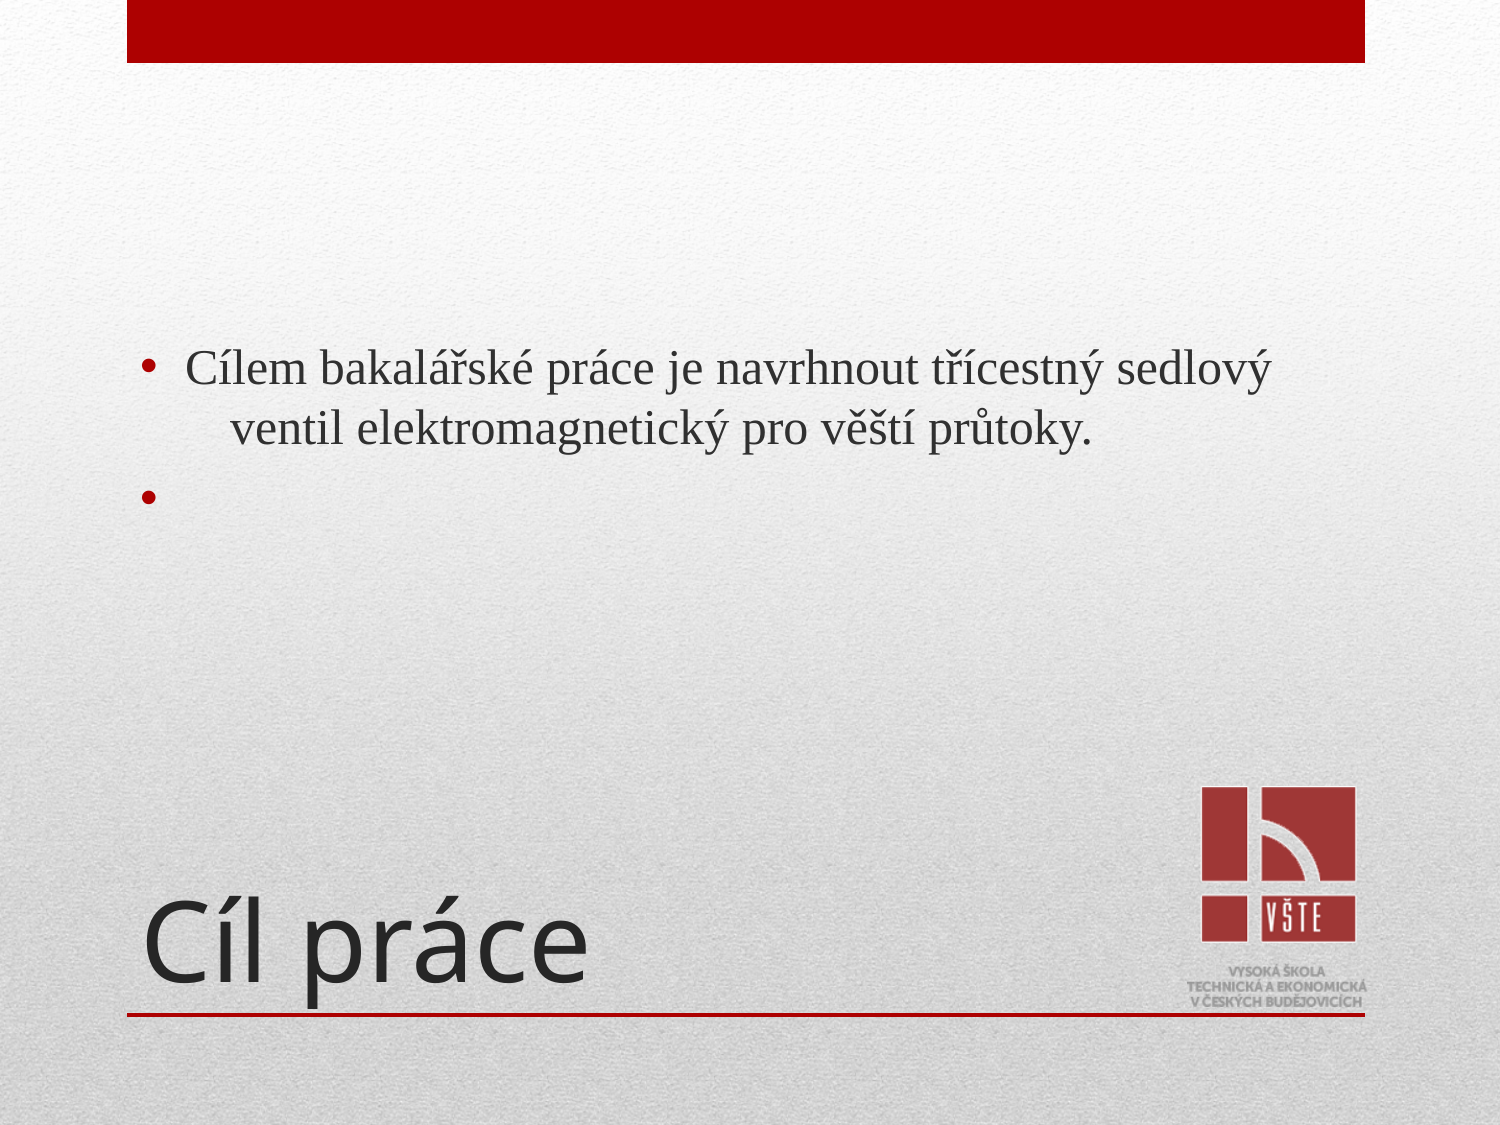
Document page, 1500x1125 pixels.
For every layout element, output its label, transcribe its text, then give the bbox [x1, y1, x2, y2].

picture [1187, 786, 1368, 1007]
list Cílem bakalářské práce je navrhnout třícestný sedlový ventil elektromagnetický pro věští průtoky. [125, 112, 1363, 751]
title Cíl práce [125, 751, 1238, 1013]
